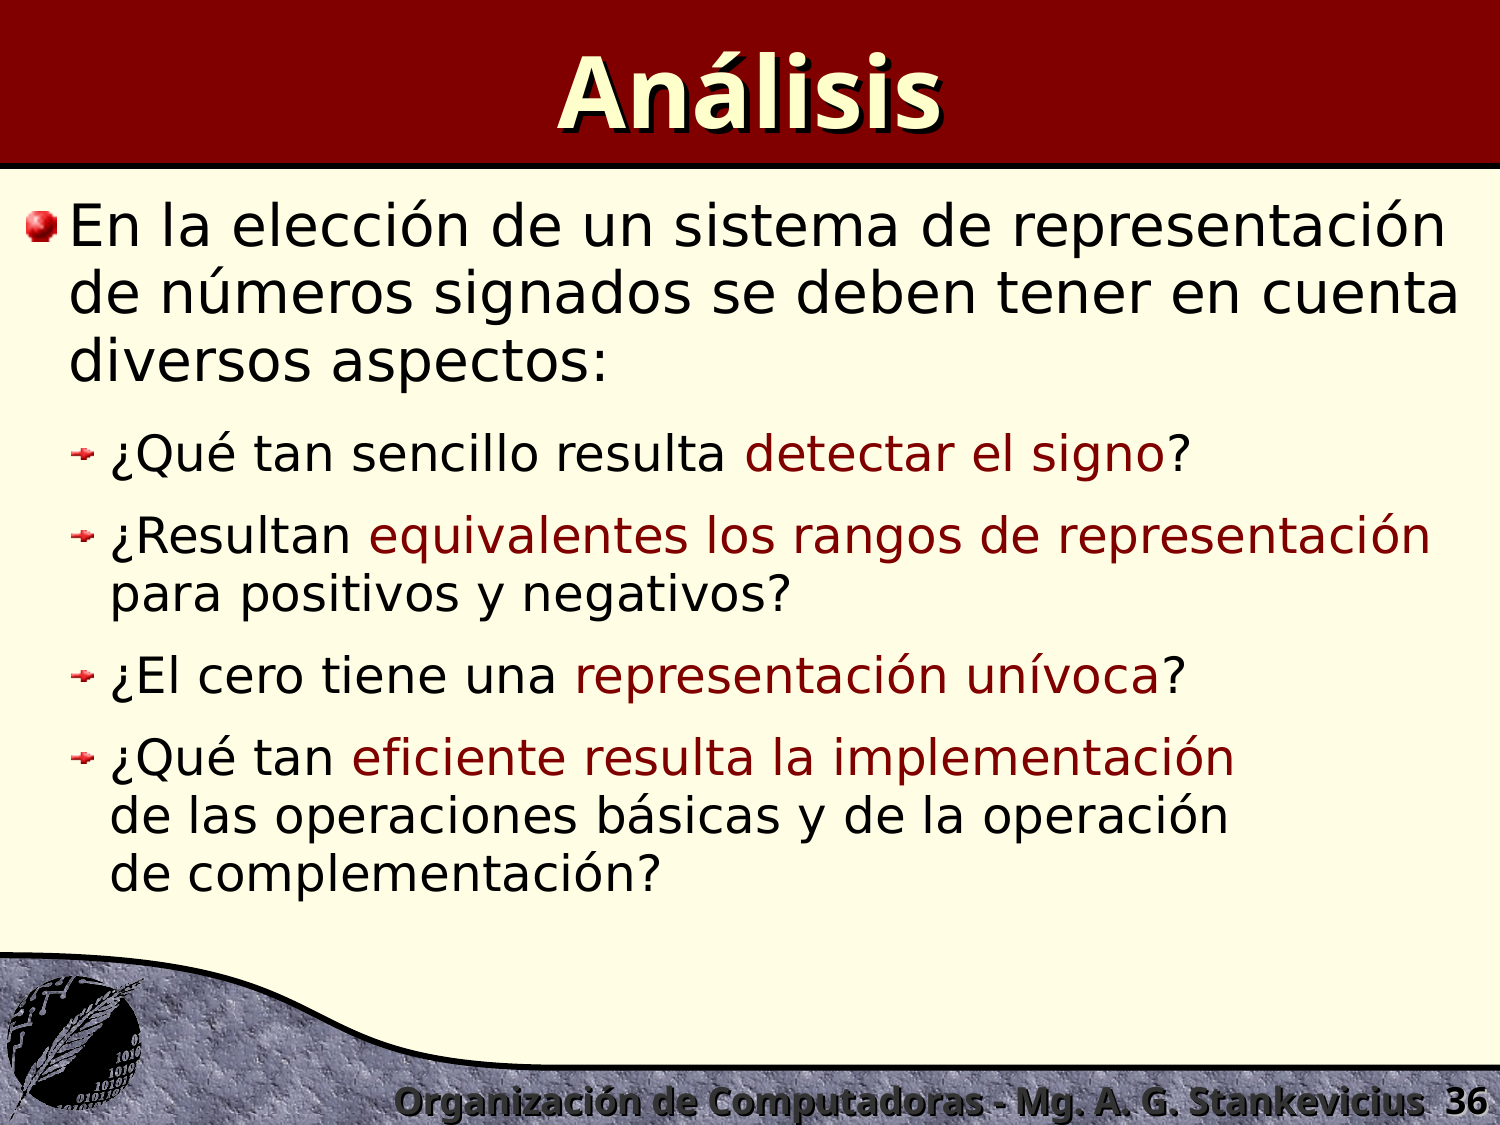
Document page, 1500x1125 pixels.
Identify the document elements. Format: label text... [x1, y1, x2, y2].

picture [1058, 1100, 1065, 1110]
list En la elección de un sistema de representación de números signados se deben tener en cuenta diversos aspectos: ¿Qué tan sencillo resulta detectar el signo? ¿Resultan equivalentes los rangos de representación para positivos y negativos? ¿El cero tiene una representación unívoca? ¿Qué tan eficiente resulta la implementación de las operaciones básicas y de la operación de complementación? [11, 192, 1486, 935]
title Análisis [15, 5, 1485, 160]
picture [448, 1100, 455, 1110]
picture [0, 959, 1500, 1125]
picture [802, 1100, 806, 1110]
